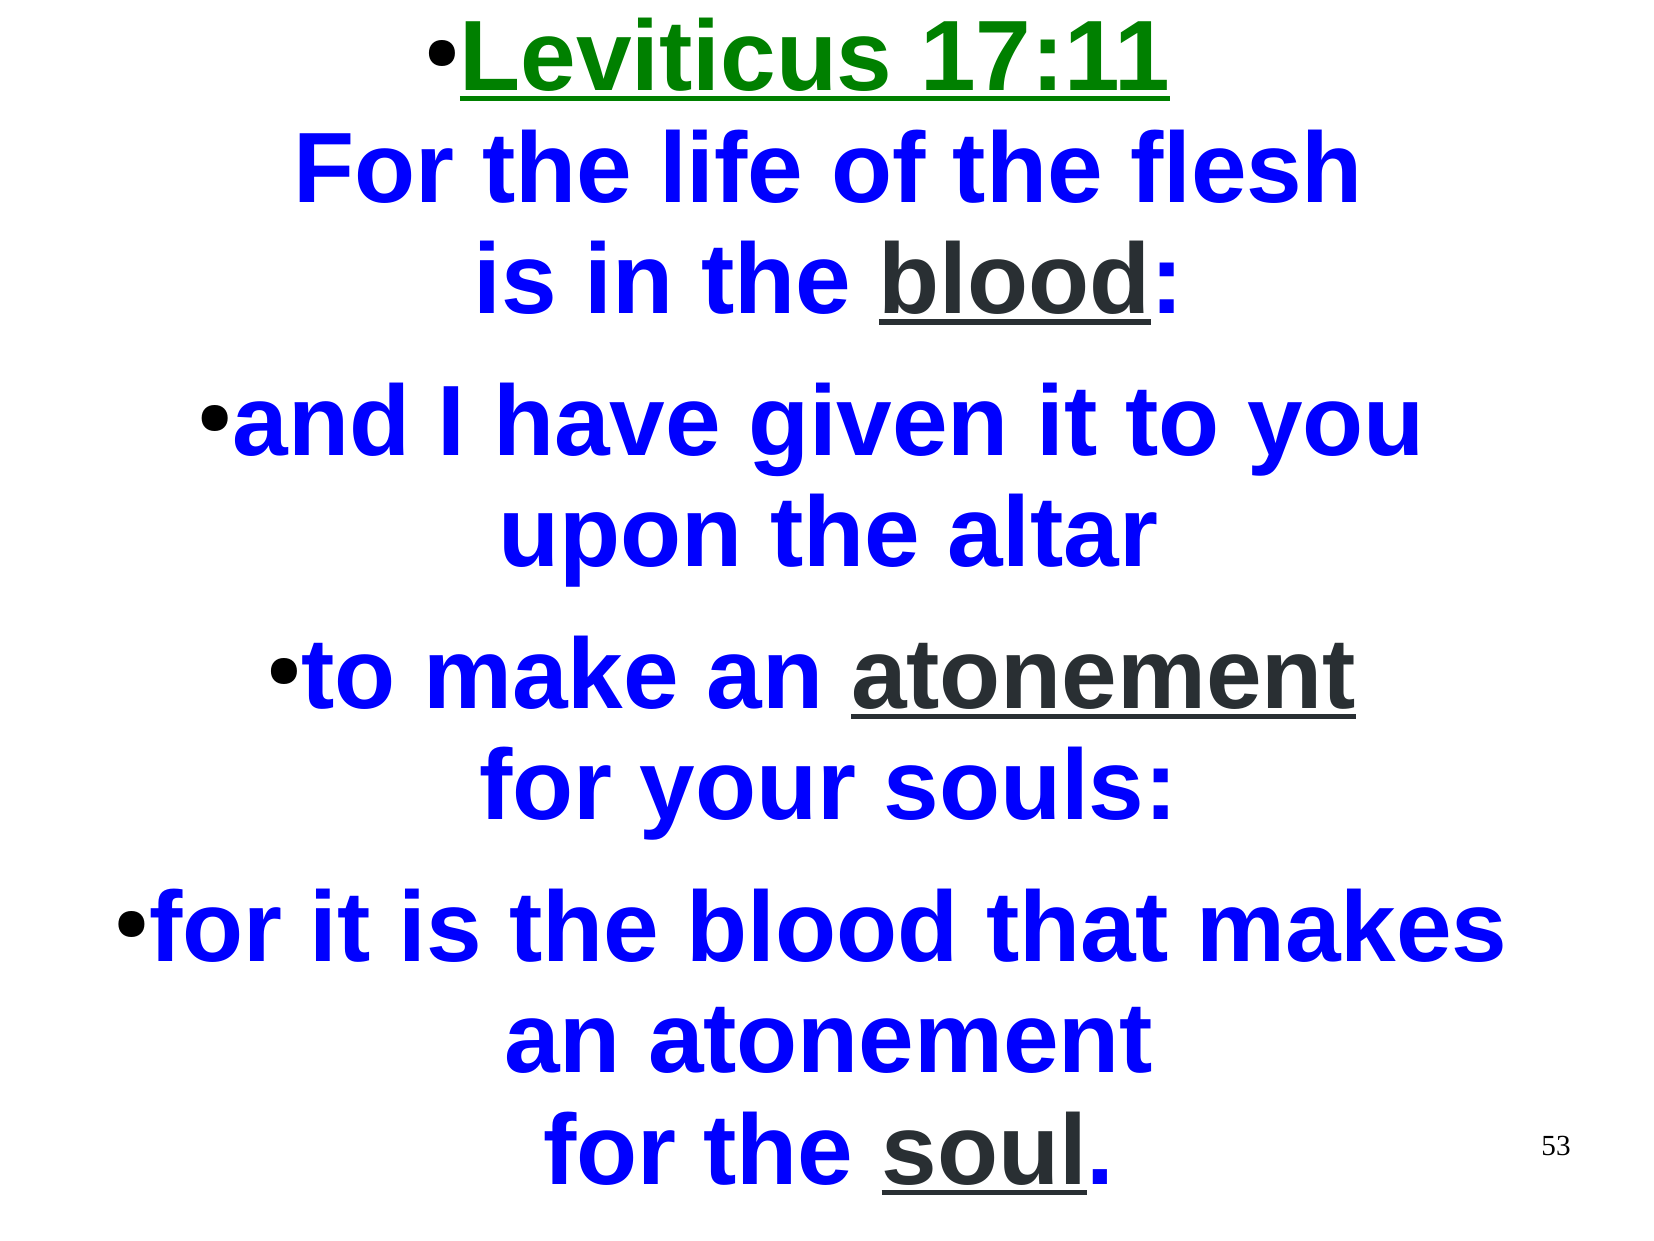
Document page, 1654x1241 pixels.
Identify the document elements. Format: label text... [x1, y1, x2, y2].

list Leviticus 17:11 For the life of the flesh is in the blood: and I have given it to you upon the altar to make an atonement for your souls: for it is the blood that makes an atonement for the soul. [0, 0, 1651, 1241]
